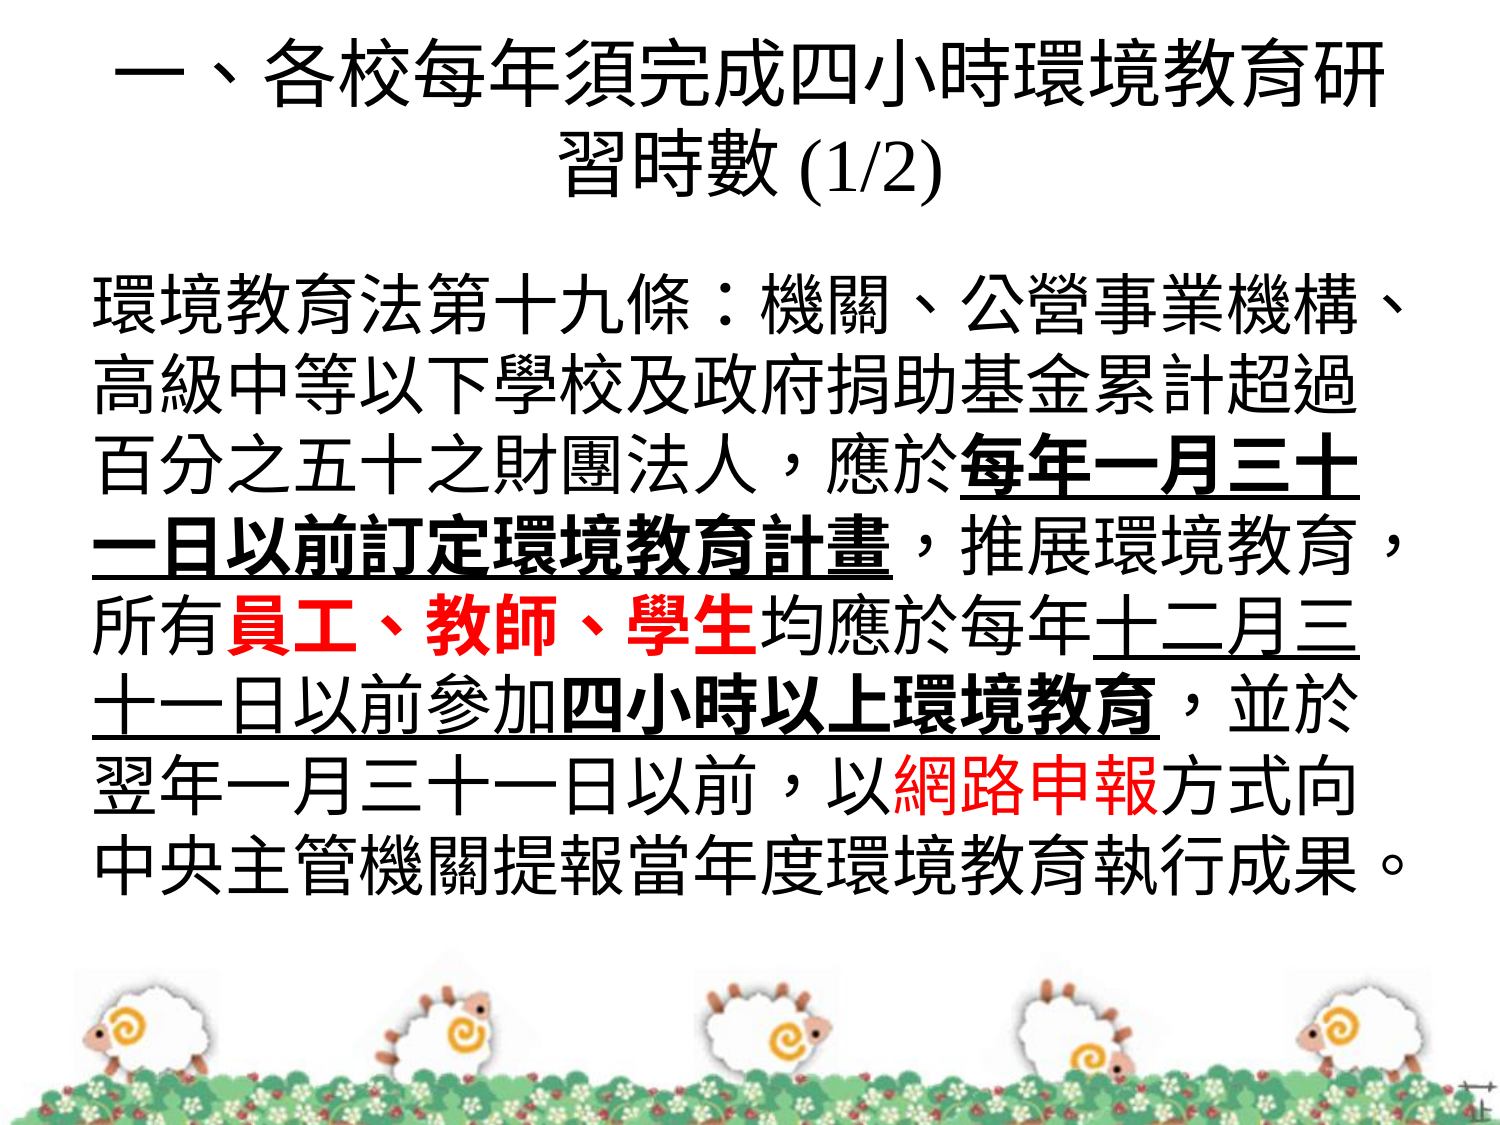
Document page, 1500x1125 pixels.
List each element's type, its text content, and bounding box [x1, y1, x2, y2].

list 環境教育法第十九條：機關、公營事業機構、高級中等以下學校及政府捐助基金累計超過百分之五十之財團法人，應於每年一月三十一日以前訂定環境教育計畫，推展環境教育，所有員工、教師、學生均應於每年十二月三十一日以前參加四小時以上環境教育，並於翌年一月三十一日以前，以網路申報方式向中央主管機關提報當年度環境教育執行成果。 [76, 255, 1427, 998]
picture [0, 645, 1500, 1125]
title 一、各校每年須完成四小時環境教育研習時數(1/2) [75, 0, 1426, 233]
